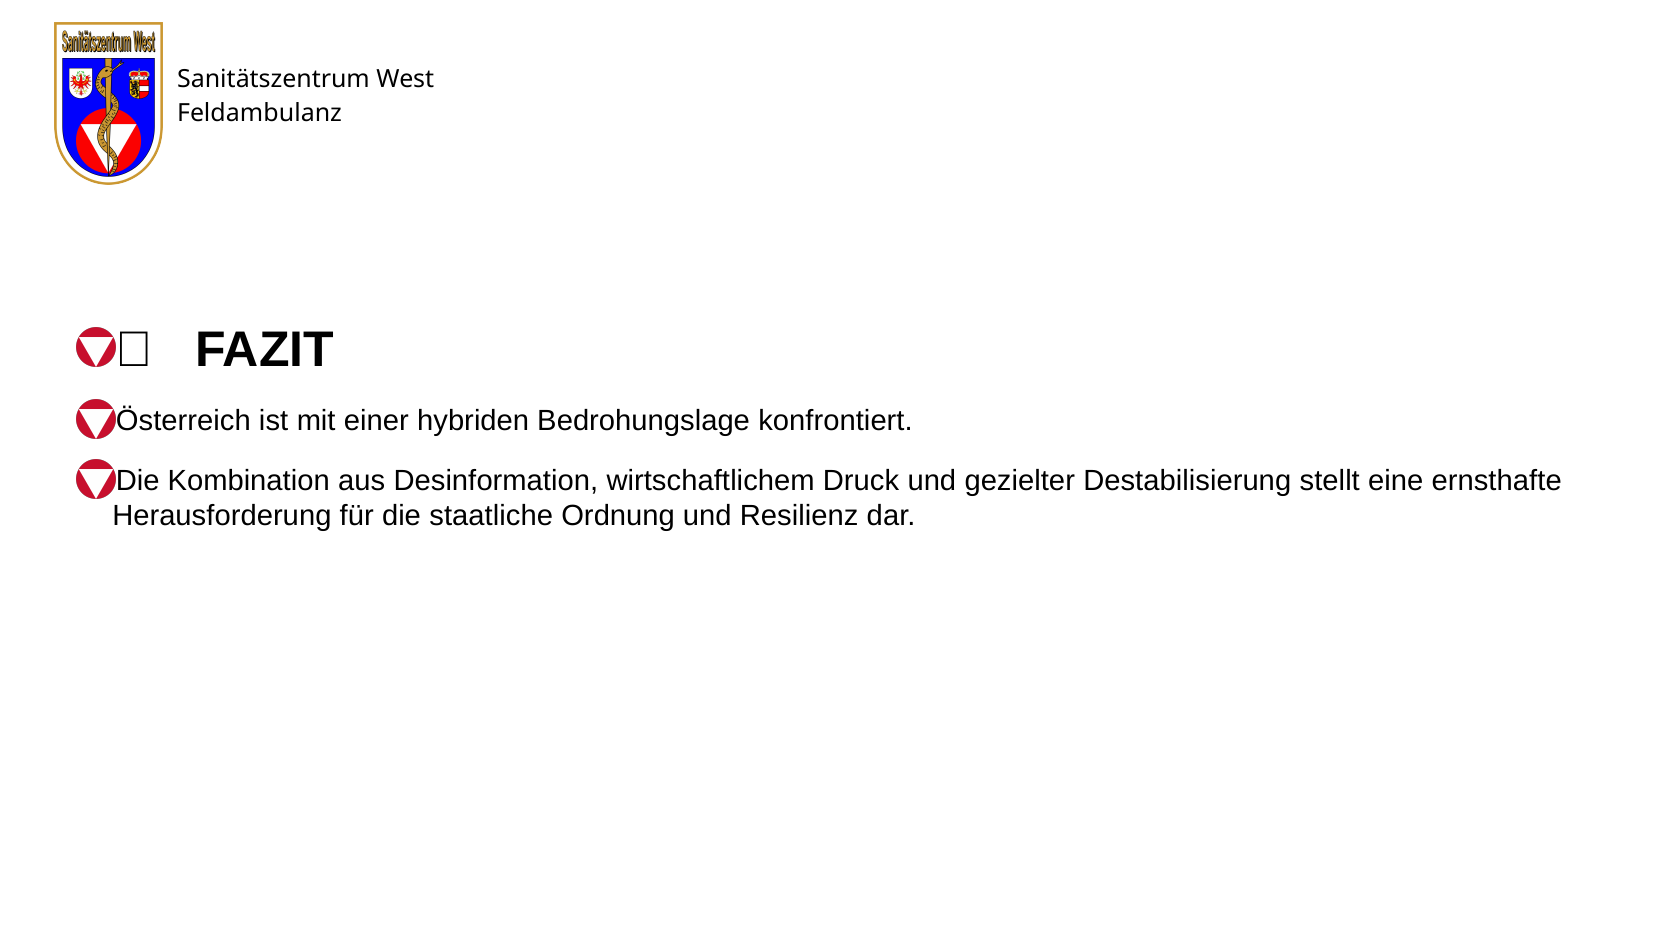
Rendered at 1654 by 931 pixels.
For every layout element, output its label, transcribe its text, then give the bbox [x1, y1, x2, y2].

list 🧭 FAZIT Österreich ist mit einer hybriden Bedrohungslage konfrontiert. Die Kombination aus Desinformation, wirtschaftlichem Druck und gezielter Destabilisierung stellt eine ernsthafte Herausforderung für die staatliche Ordnung und Resilienz dar. [76, 316, 1565, 857]
picture [54, 22, 163, 185]
